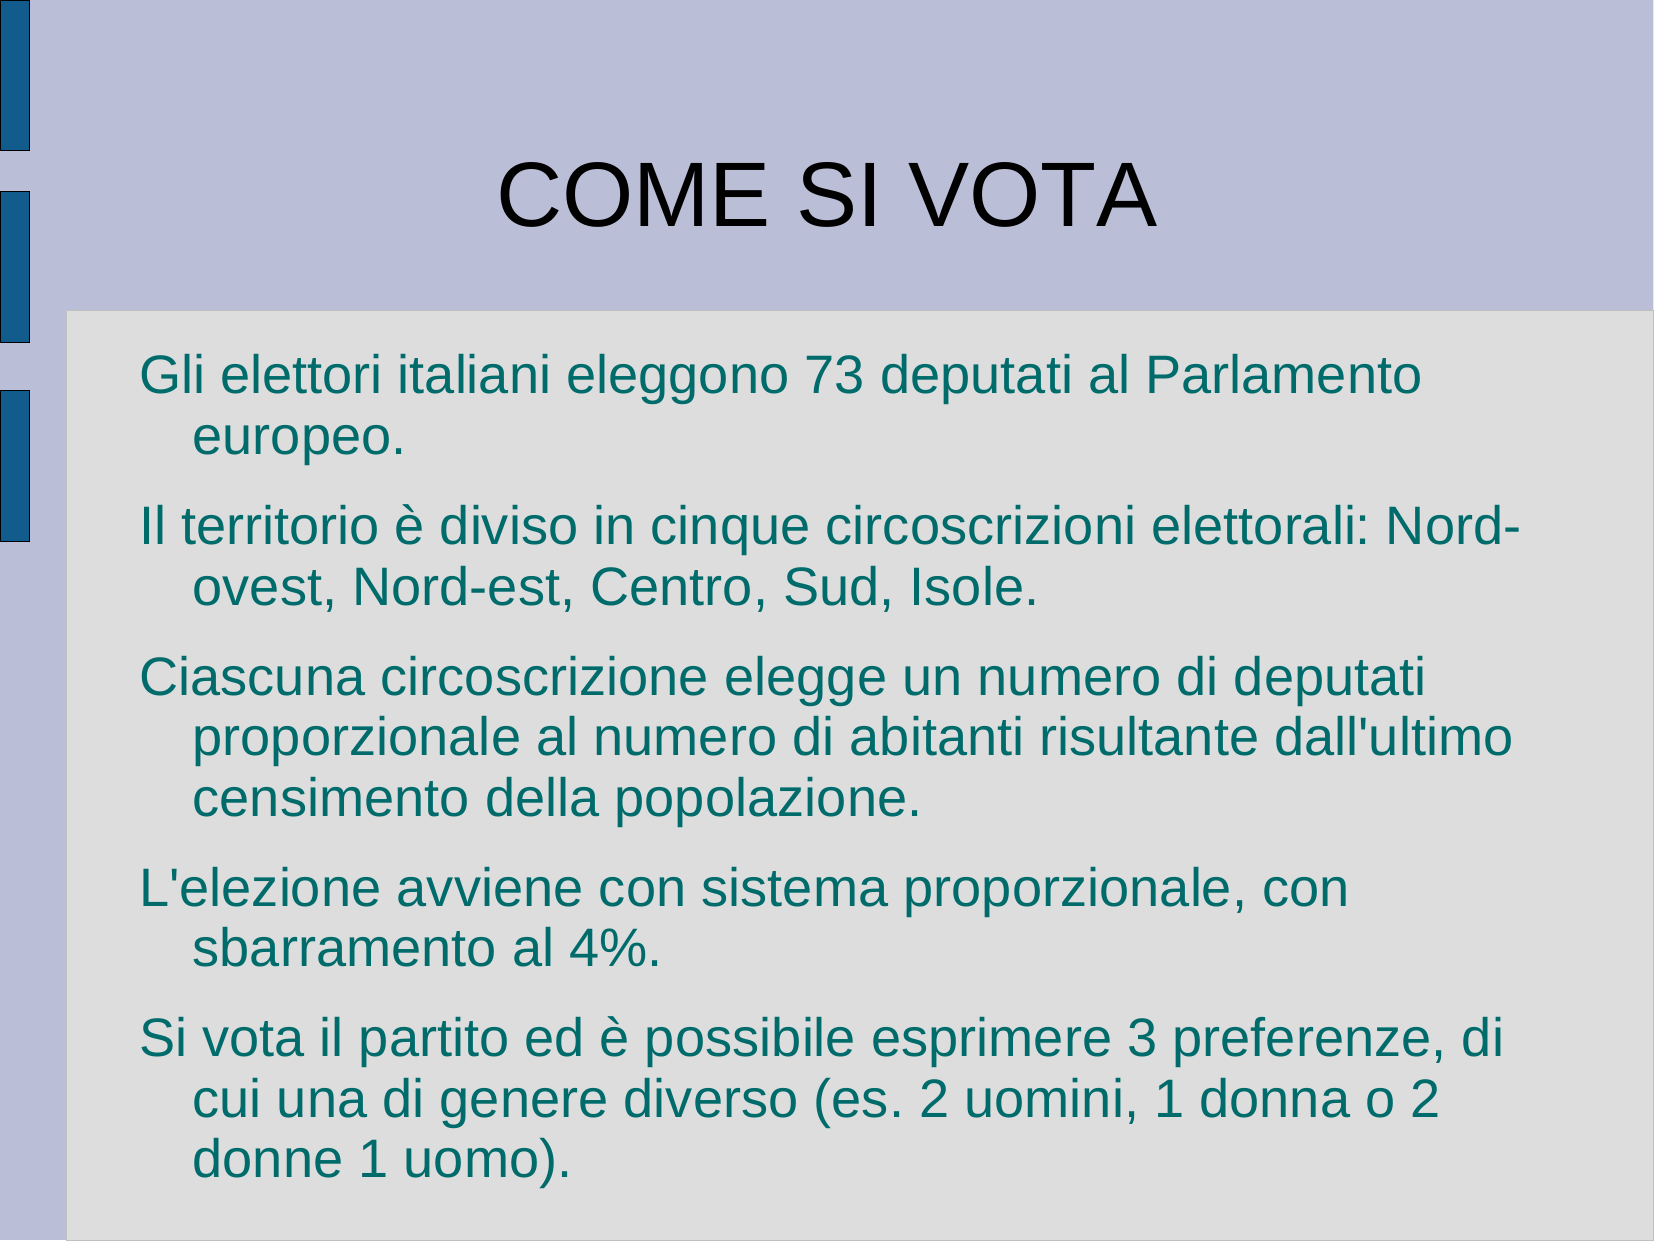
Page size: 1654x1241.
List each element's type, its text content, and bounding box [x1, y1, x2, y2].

title COME SI VOTA [121, 91, 1534, 299]
list Gli elettori italiani eleggono 73 deputati al Parlamento europeo. Il territorio è diviso in cinque circoscrizioni elettorali: Nord-ovest, Nord-est, Centro, Sud, Isole. Ciascuna circoscrizione elegge un numero di deputati proporzionale al numero di abitanti risultante dall'ultimo censimento della popolazione. L'elezione avviene con sistema proporzionale, con sbarramento al 4%. Si vota il partito ed è possibile esprimere 3 preferenze, di cui una di genere diverso (es. 2 uomini, 1 donna o 2 donne 1 uomo). [121, 344, 1534, 1190]
